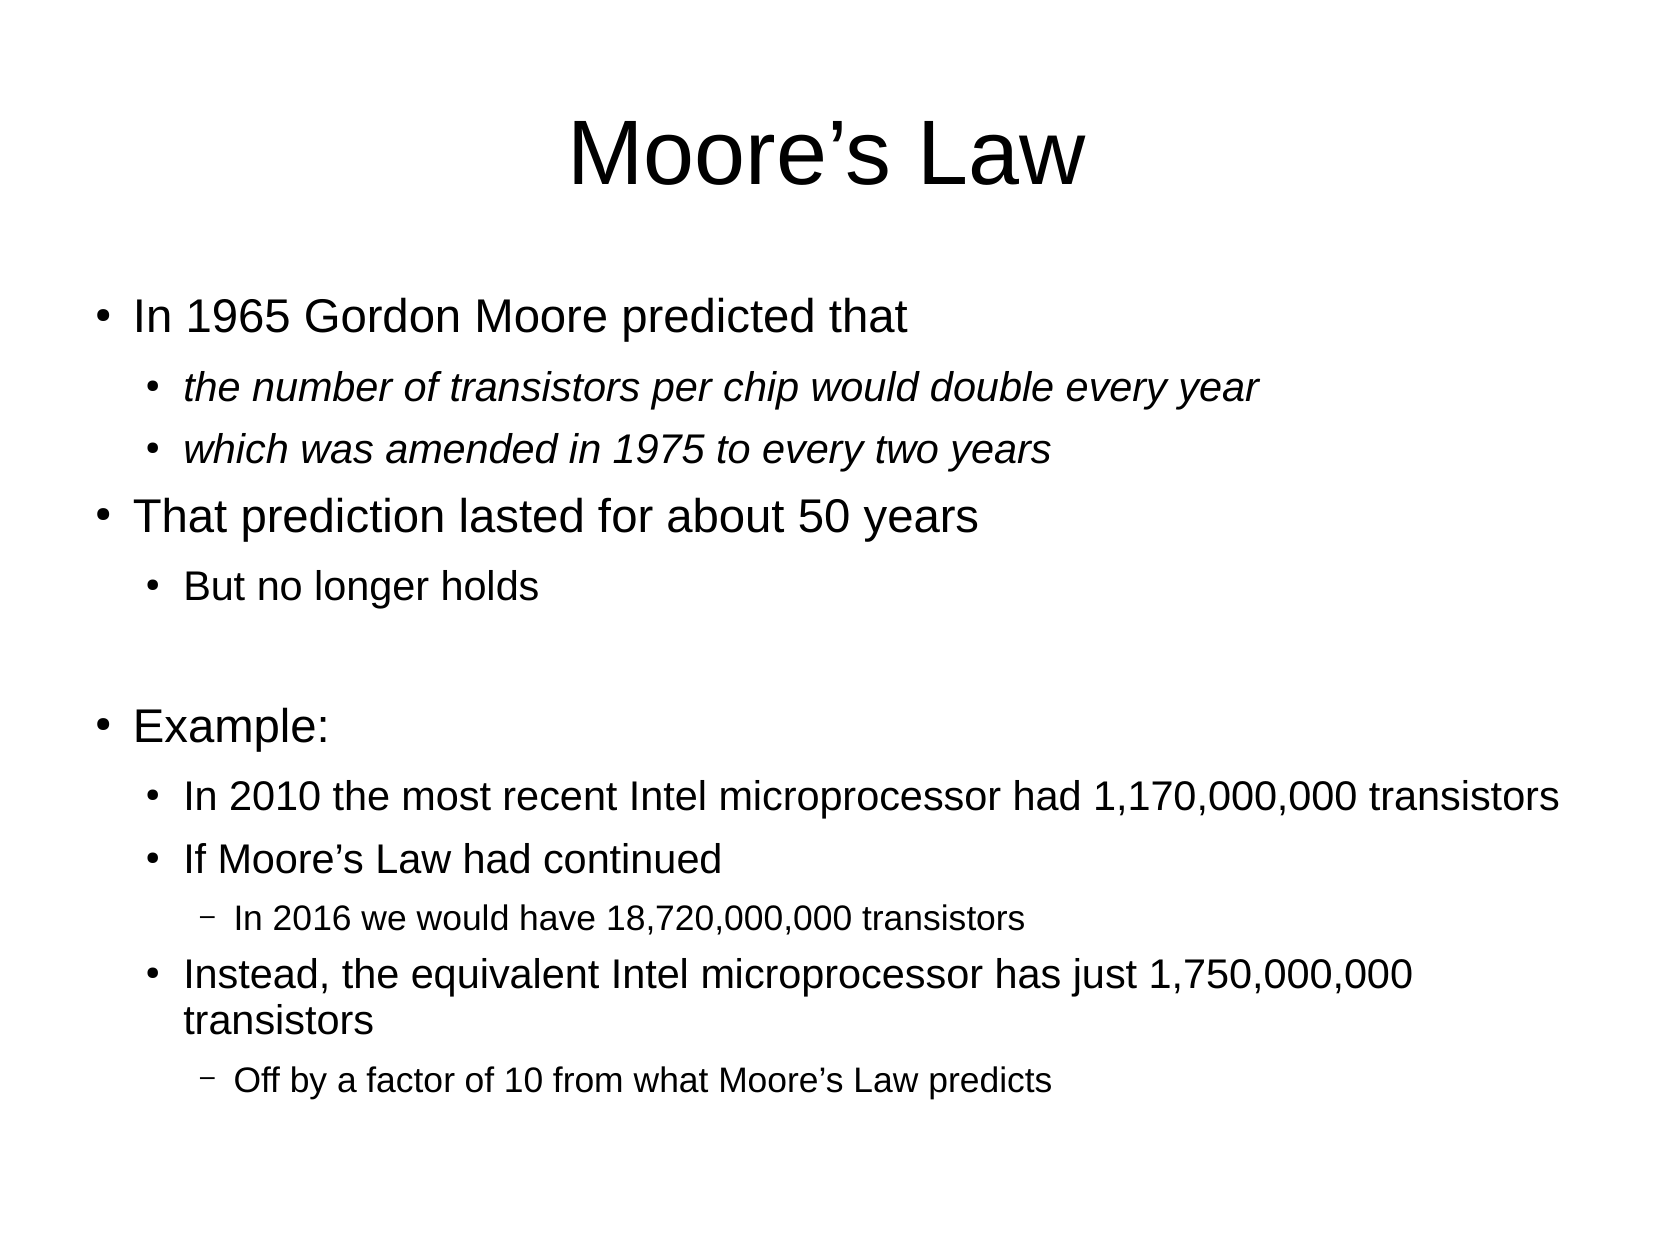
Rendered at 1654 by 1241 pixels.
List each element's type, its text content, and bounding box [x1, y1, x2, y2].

list In 1965 Gordon Moore predicted that the number of transistors per chip would double every year which was amended in 1975 to every two years That prediction lasted for about 50 years But no longer holds Example: In 2010 the most recent Intel microprocessor had 1,170,000,000 transistors If Moore’s Law had continued In 2016 we would have 18,720,000,000 transistors Instead, the equivalent Intel microprocessor has just 1,750,000,000 transistors Off by a factor of 10 from what Moore’s Law predicts [82, 290, 1571, 1126]
title Moore’s Law [82, 49, 1571, 257]
